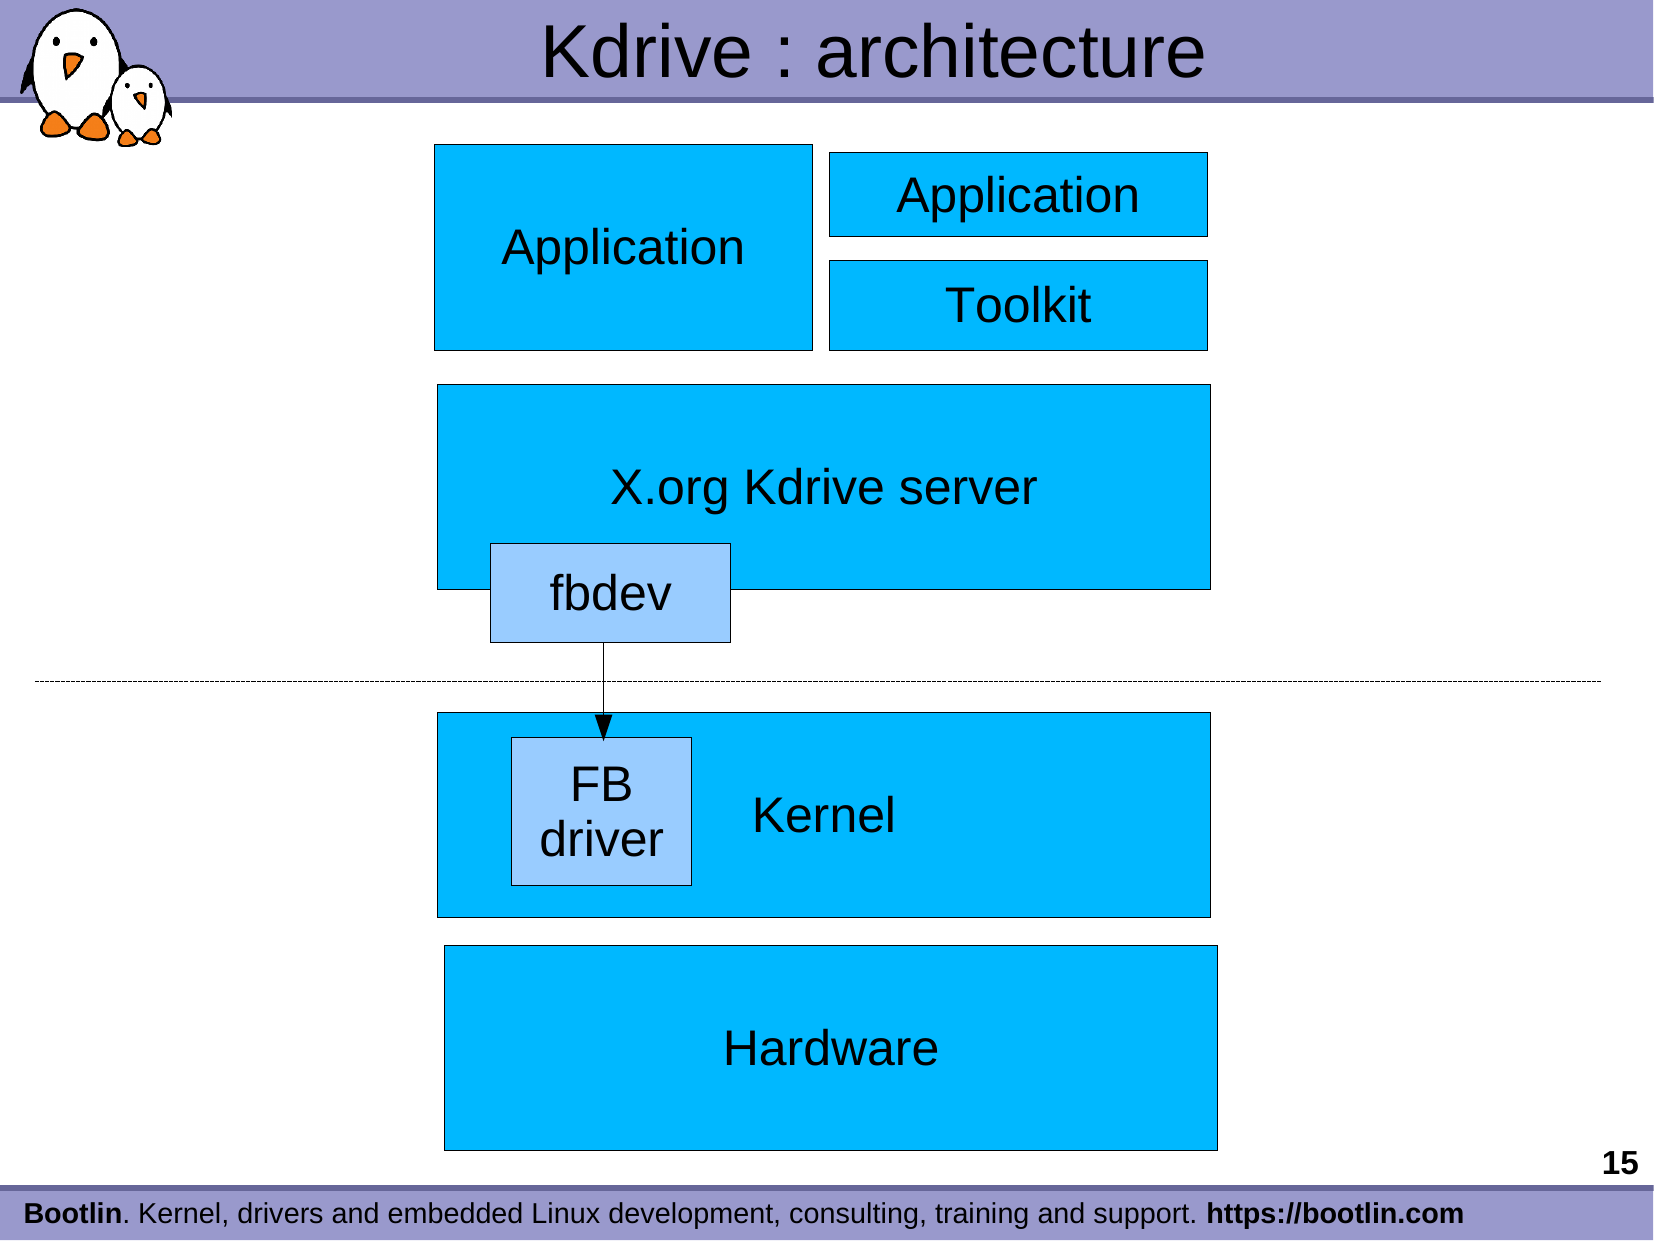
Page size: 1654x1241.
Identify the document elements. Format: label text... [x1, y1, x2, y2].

text_box Hardware [444, 945, 1218, 1151]
text_box X.org Kdrive server [437, 384, 1211, 590]
text_box Application [434, 144, 813, 351]
text_box FB driver [511, 737, 692, 886]
text_box Toolkit [829, 260, 1208, 351]
text_box Application [829, 152, 1208, 237]
text_box fbdev [490, 543, 731, 643]
text_box Kernel [437, 712, 1211, 918]
title Kdrive : architecture [197, 5, 1551, 97]
picture [20, 8, 172, 147]
